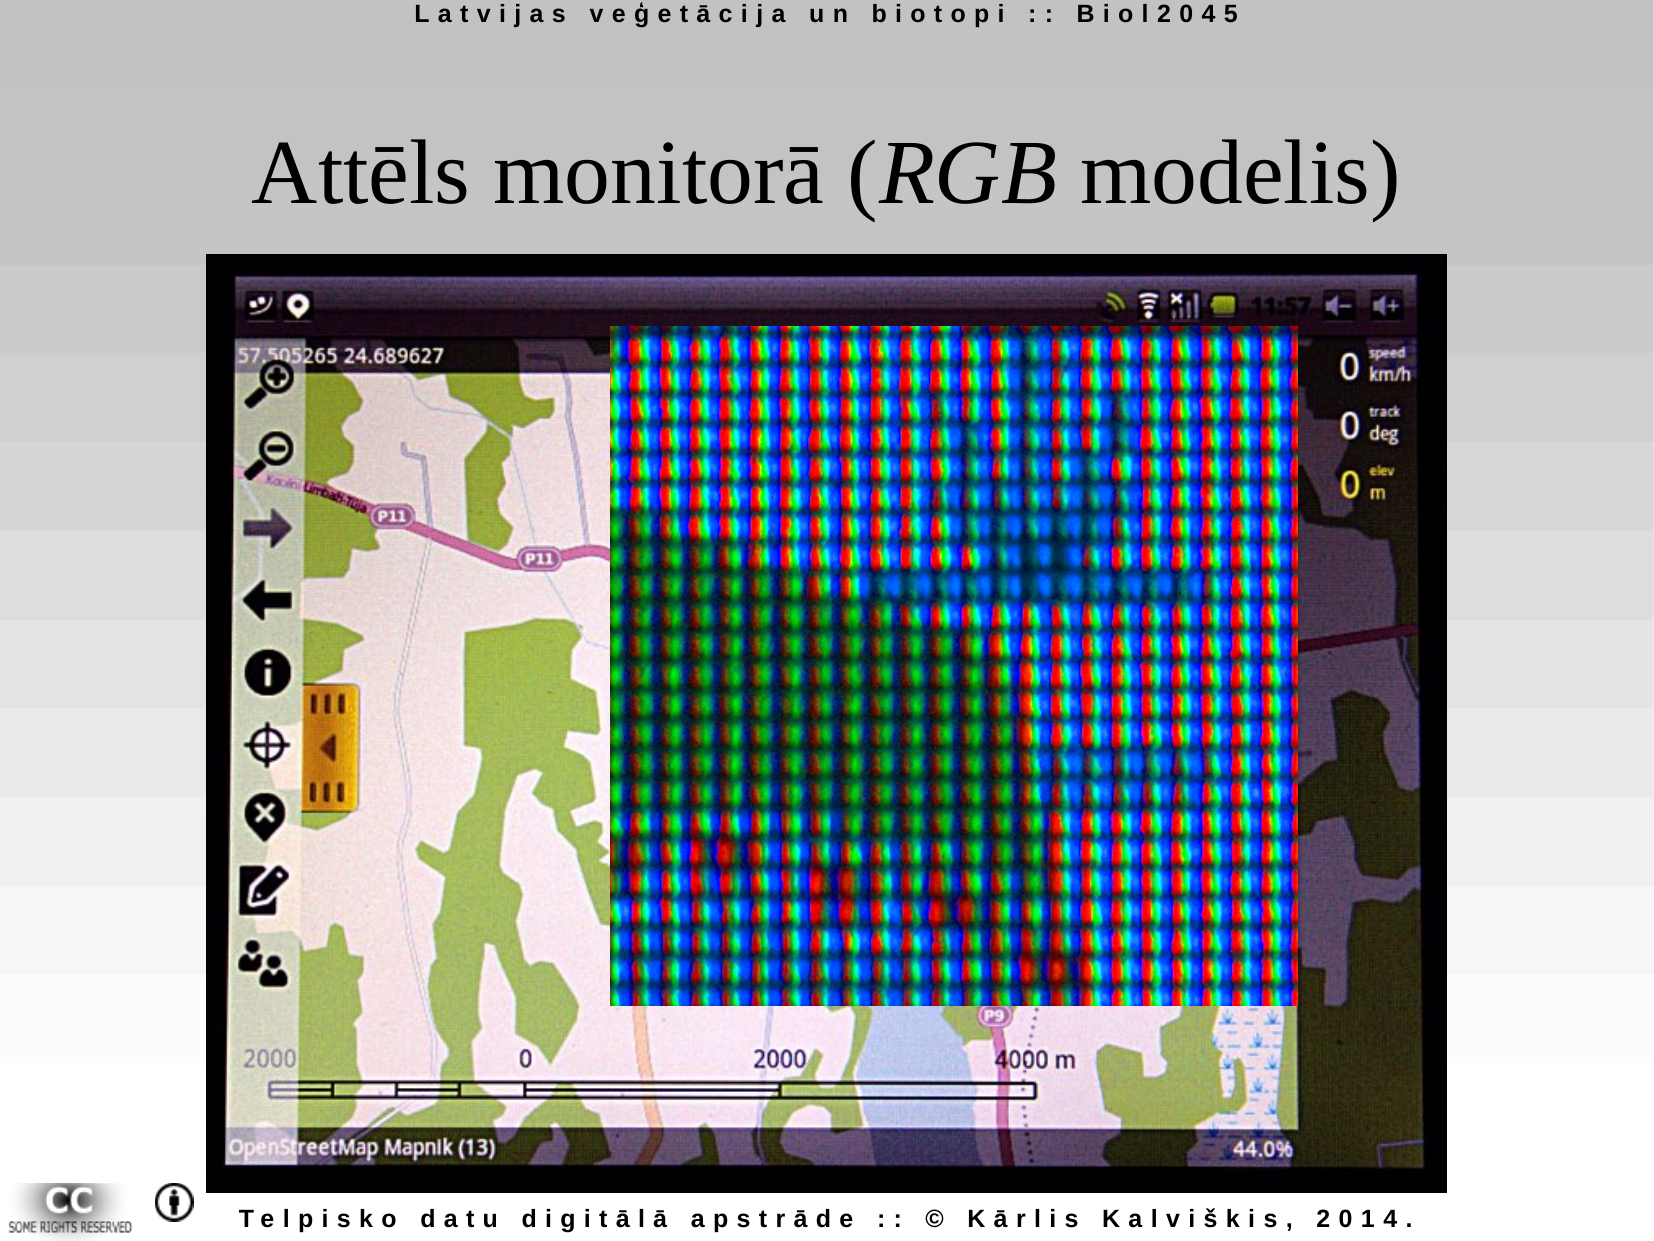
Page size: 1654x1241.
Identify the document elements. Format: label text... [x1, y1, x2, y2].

title Attēls monitorā (RGB modelis) [29, 49, 1625, 296]
picture [0, 0, 1654, 1241]
